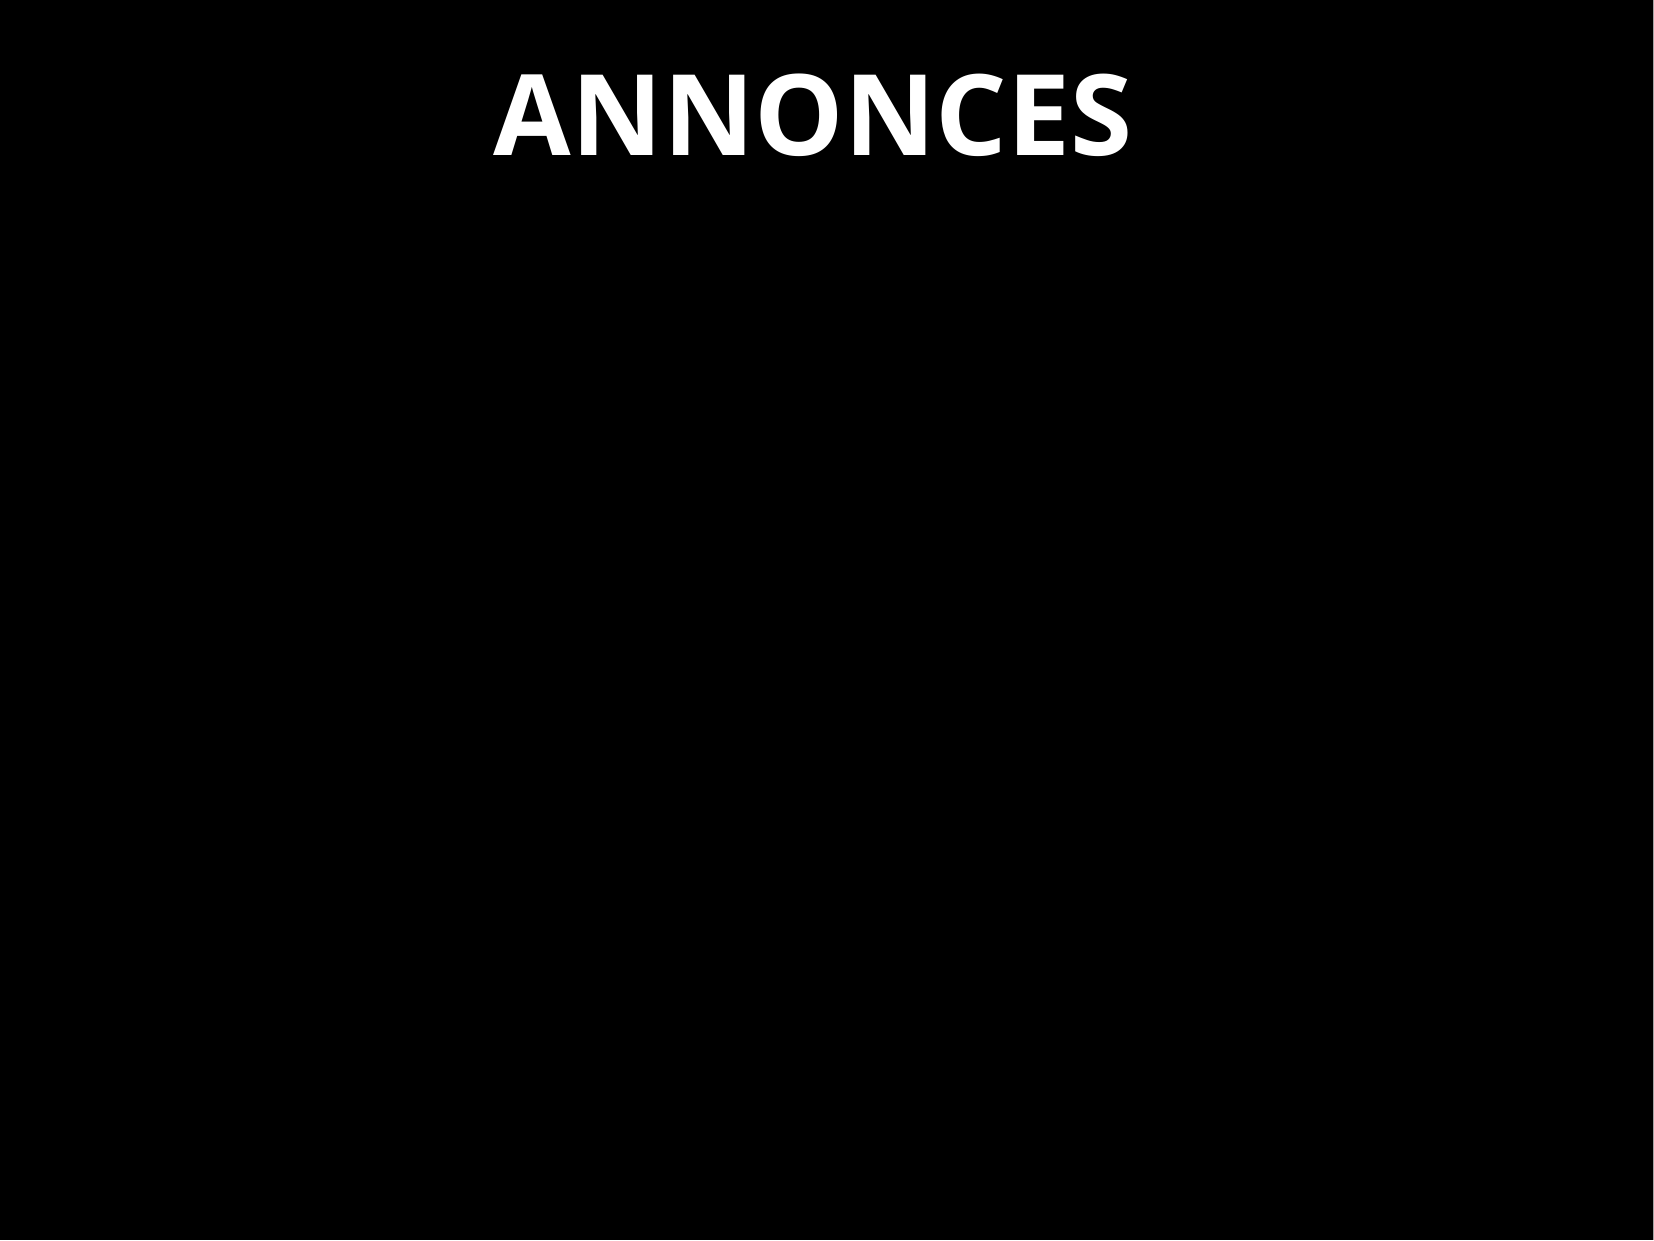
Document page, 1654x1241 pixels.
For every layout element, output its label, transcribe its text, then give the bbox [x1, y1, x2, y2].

list ANNONCES [11, 35, 1642, 1071]
